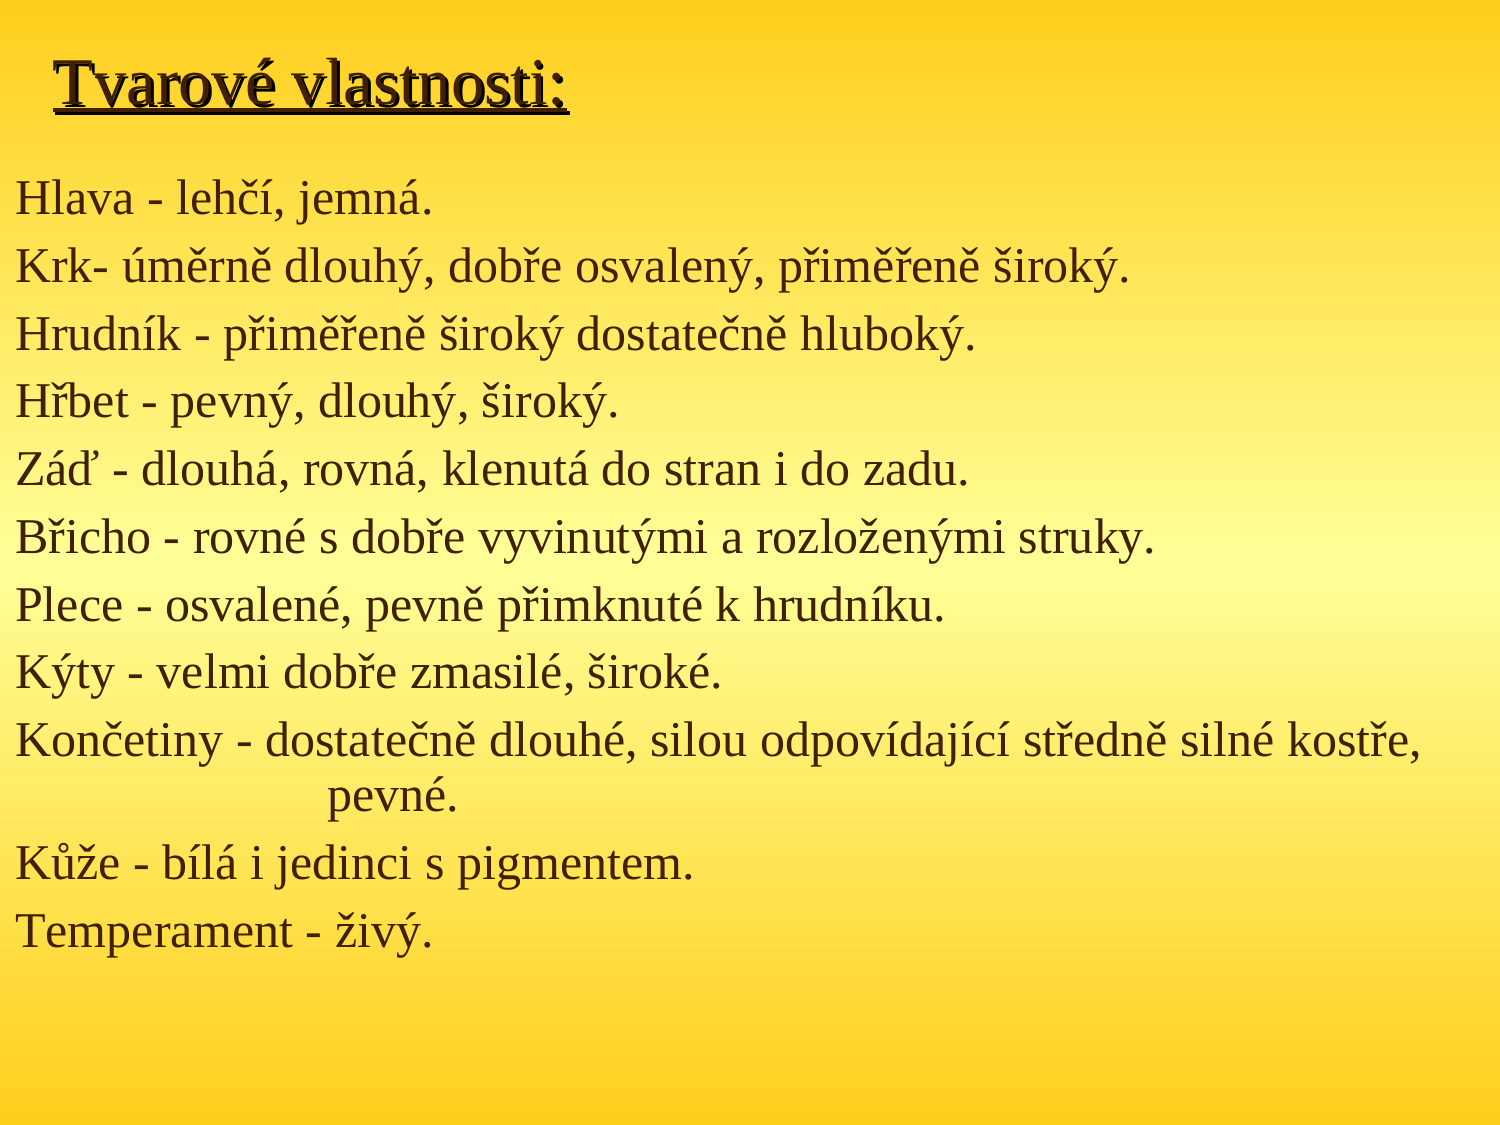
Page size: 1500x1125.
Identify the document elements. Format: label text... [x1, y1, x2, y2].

list Hlava - lehčí, jemná. Krk- úměrně dlouhý, dobře osvalený, přiměřeně široký. Hrudník - přiměřeně široký dostatečně hluboký. Hřbet - pevný, dlouhý, široký. Záď - dlouhá, rovná, klenutá do stran i do zadu. Břicho - rovné s dobře vyvinutými a rozloženými struky. Plece - osvalené, pevně přimknuté k hrudníku. Kýty - velmi dobře zmasilé, široké. Končetiny - dostatečně dlouhé, silou odpovídající středně silné kostře, pevné. Kůže - bílá i jedinci s pigmentem. Temperament - živý. [0, 162, 1500, 1051]
text_box Tvarové vlastnosti: [37, 37, 1500, 127]
